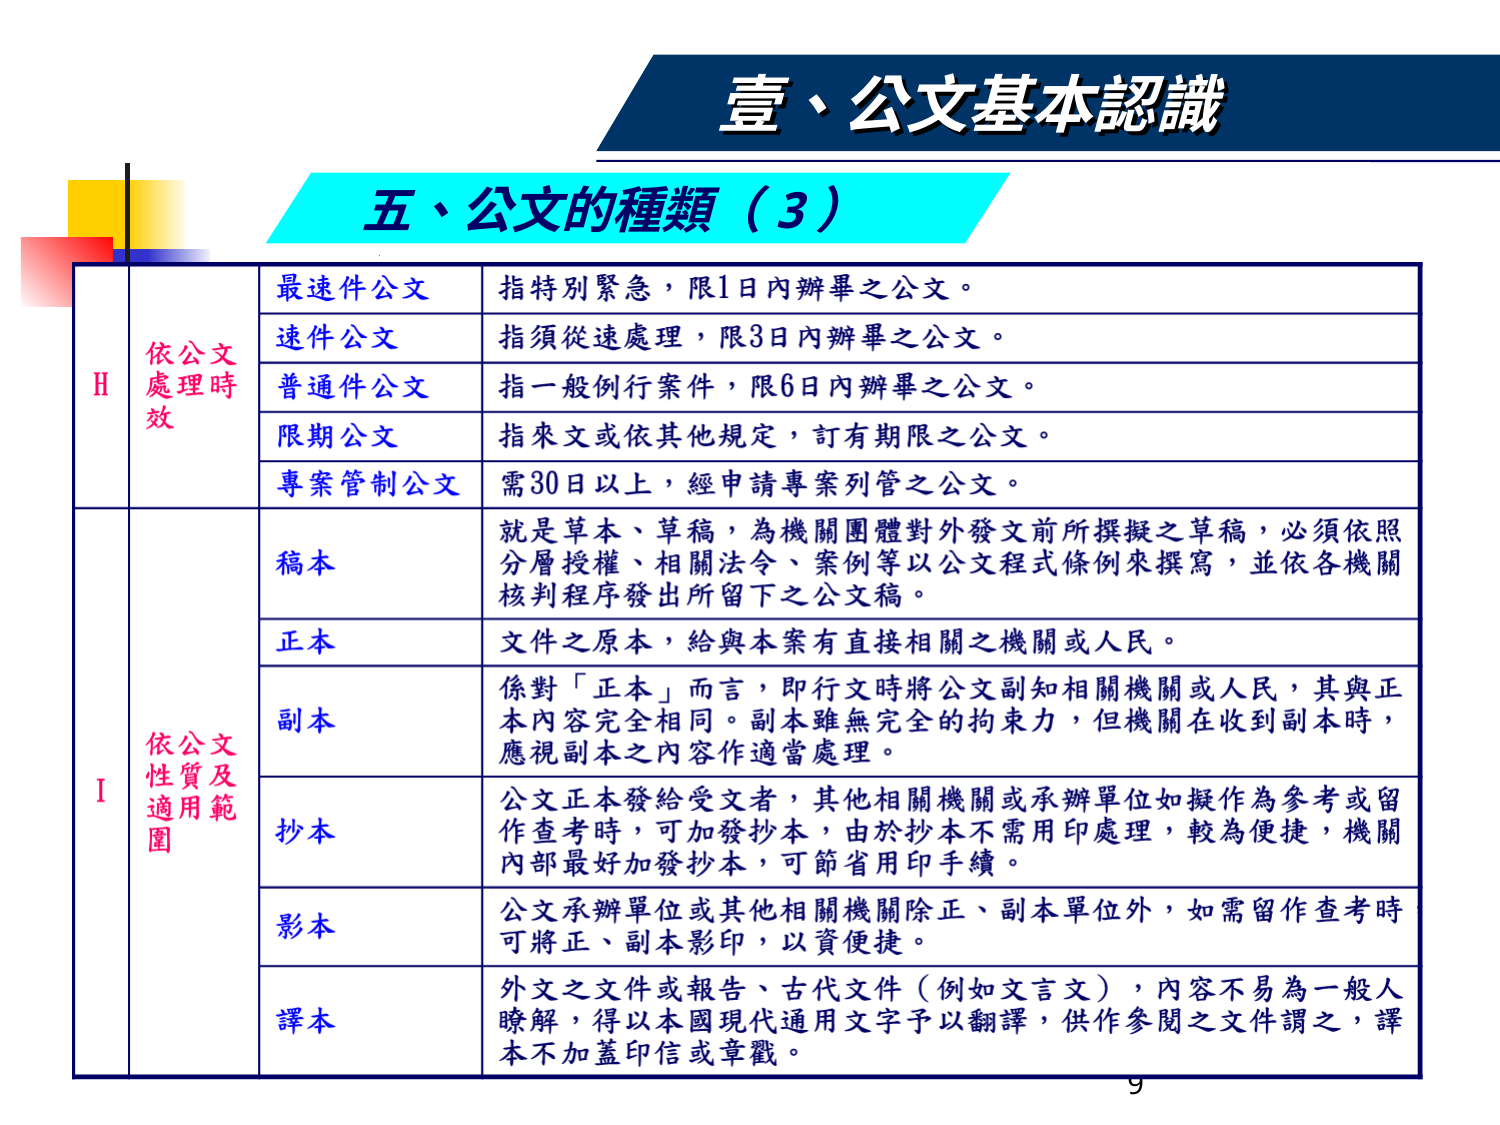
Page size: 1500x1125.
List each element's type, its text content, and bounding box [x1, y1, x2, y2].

text_box 五、公文的種類（3） [265, 172, 1011, 244]
text_box 壹、公文基本認識 [596, 54, 1500, 152]
picture [72, 257, 1454, 1088]
text_box <編號> [1112, 1088, 1426, 1113]
